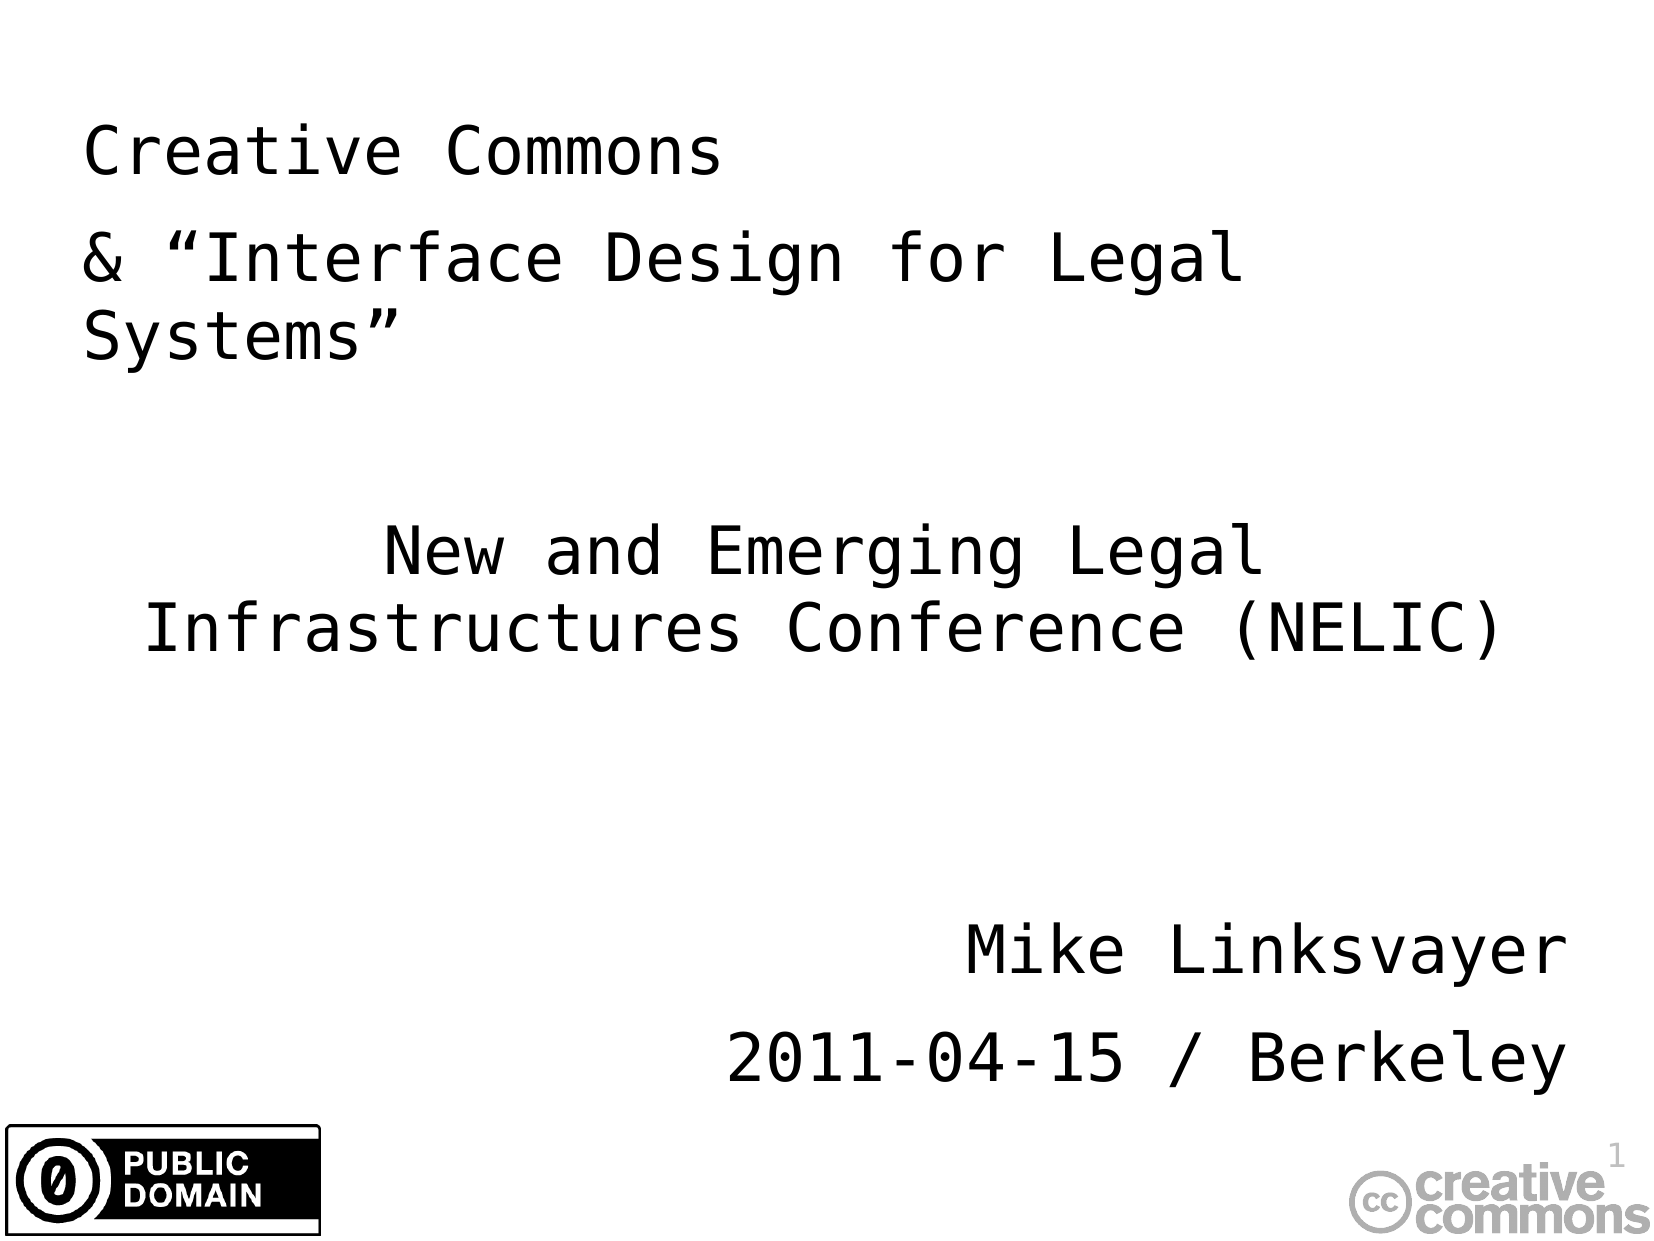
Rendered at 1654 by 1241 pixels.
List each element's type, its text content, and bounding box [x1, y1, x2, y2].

picture [5, 1124, 321, 1237]
list Creative Commons & “Interface Design for Legal Systems” New and Emerging Legal Infrastructures Conference (NELIC) Mike Linksvayer 2011-04-15 / Berkeley [82, 112, 1571, 1109]
picture [1349, 1162, 1650, 1234]
